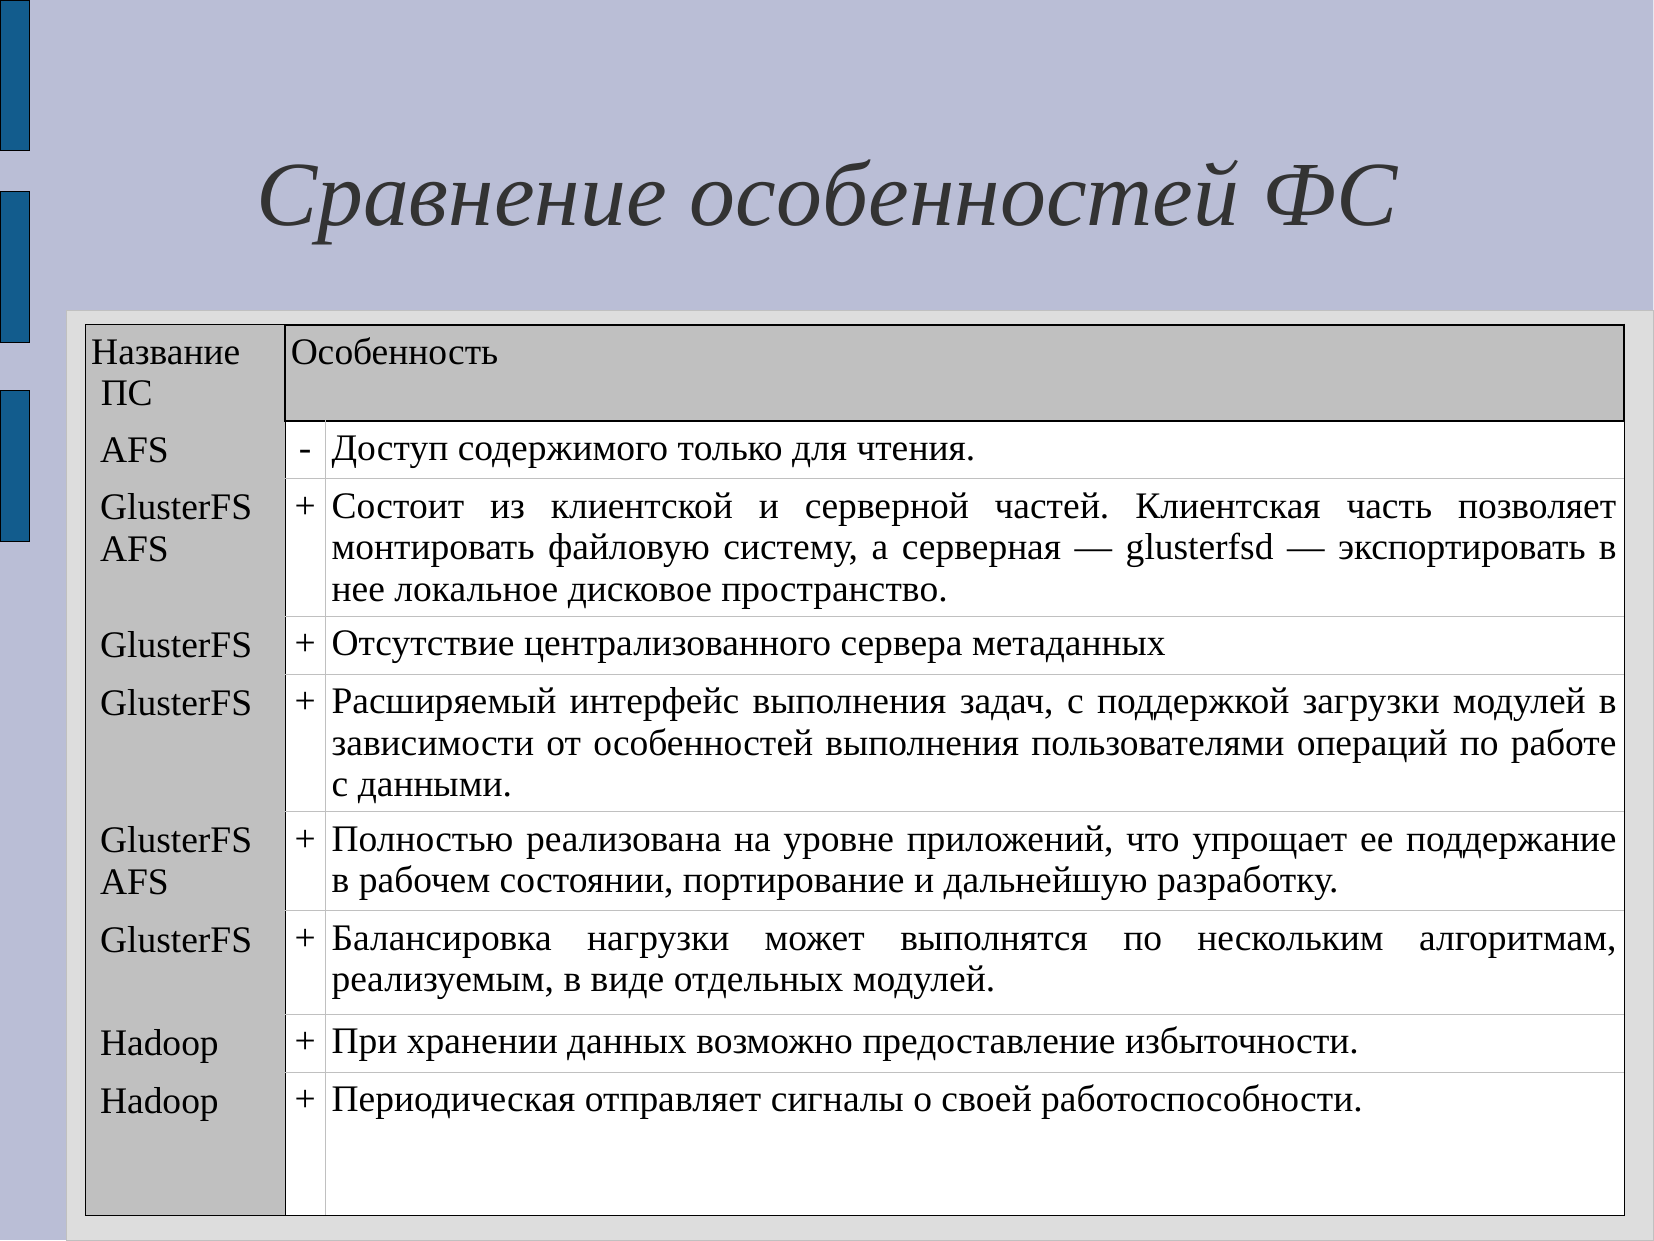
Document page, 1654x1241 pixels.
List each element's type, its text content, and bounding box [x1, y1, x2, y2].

table_cell - [286, 422, 325, 478]
table_cell AFS [86, 421, 285, 479]
table_cell + [286, 617, 325, 674]
table_cell + [286, 812, 325, 910]
table_cell + [286, 1015, 325, 1072]
table_cell GlusterFS [86, 911, 285, 1015]
table_cell + [286, 1073, 325, 1215]
table_cell Расширяемый интерфейс выполнения задач, с поддержкой загрузки модулей в зависимости от особенностей выполнения пользователями операций по работе с данными. [326, 675, 1624, 811]
table_cell Отсутствие централизованного сервера метаданных [326, 617, 1624, 674]
table_cell GlusterFS AFS [86, 479, 285, 616]
table_cell Hadoop [86, 1015, 285, 1072]
title Сравнение особенностей ФС [121, 91, 1534, 299]
table_cell Полностью реализована на уровне приложений, что упрощает ее поддержание в рабочем состоянии, портирование и дальнейшую разработку. [326, 812, 1624, 910]
table_cell + [286, 479, 325, 616]
table_cell При хранении данных возможно предоставление избыточности. [326, 1015, 1624, 1072]
table_cell GlusterFS [86, 674, 285, 812]
table_header Название ПС [86, 325, 284, 421]
table_cell Hadoop [86, 1072, 285, 1215]
table_cell Балансировка нагрузки может выполнятся по нескольким алгоритмам, реализуемым, в виде отдельных модулей. [326, 911, 1624, 1014]
table_cell + [286, 675, 325, 811]
table_cell Состоит из клиентской и серверной частей. Клиентская часть позволяет монтировать файловую систему, а серверная ― glusterfsd ― экспортировать в нее локальное дисковое пространство. [326, 479, 1624, 616]
table_cell GlusterFS AFS [86, 812, 285, 911]
table_cell Доступ содержимого только для чтения. [326, 422, 1624, 478]
table_header Особенность [286, 326, 1623, 420]
table_cell GlusterFS [86, 616, 285, 674]
table_cell + [286, 911, 325, 1014]
table_cell Периодическая отправляет сигналы о своей работоспособности. [326, 1073, 1624, 1215]
